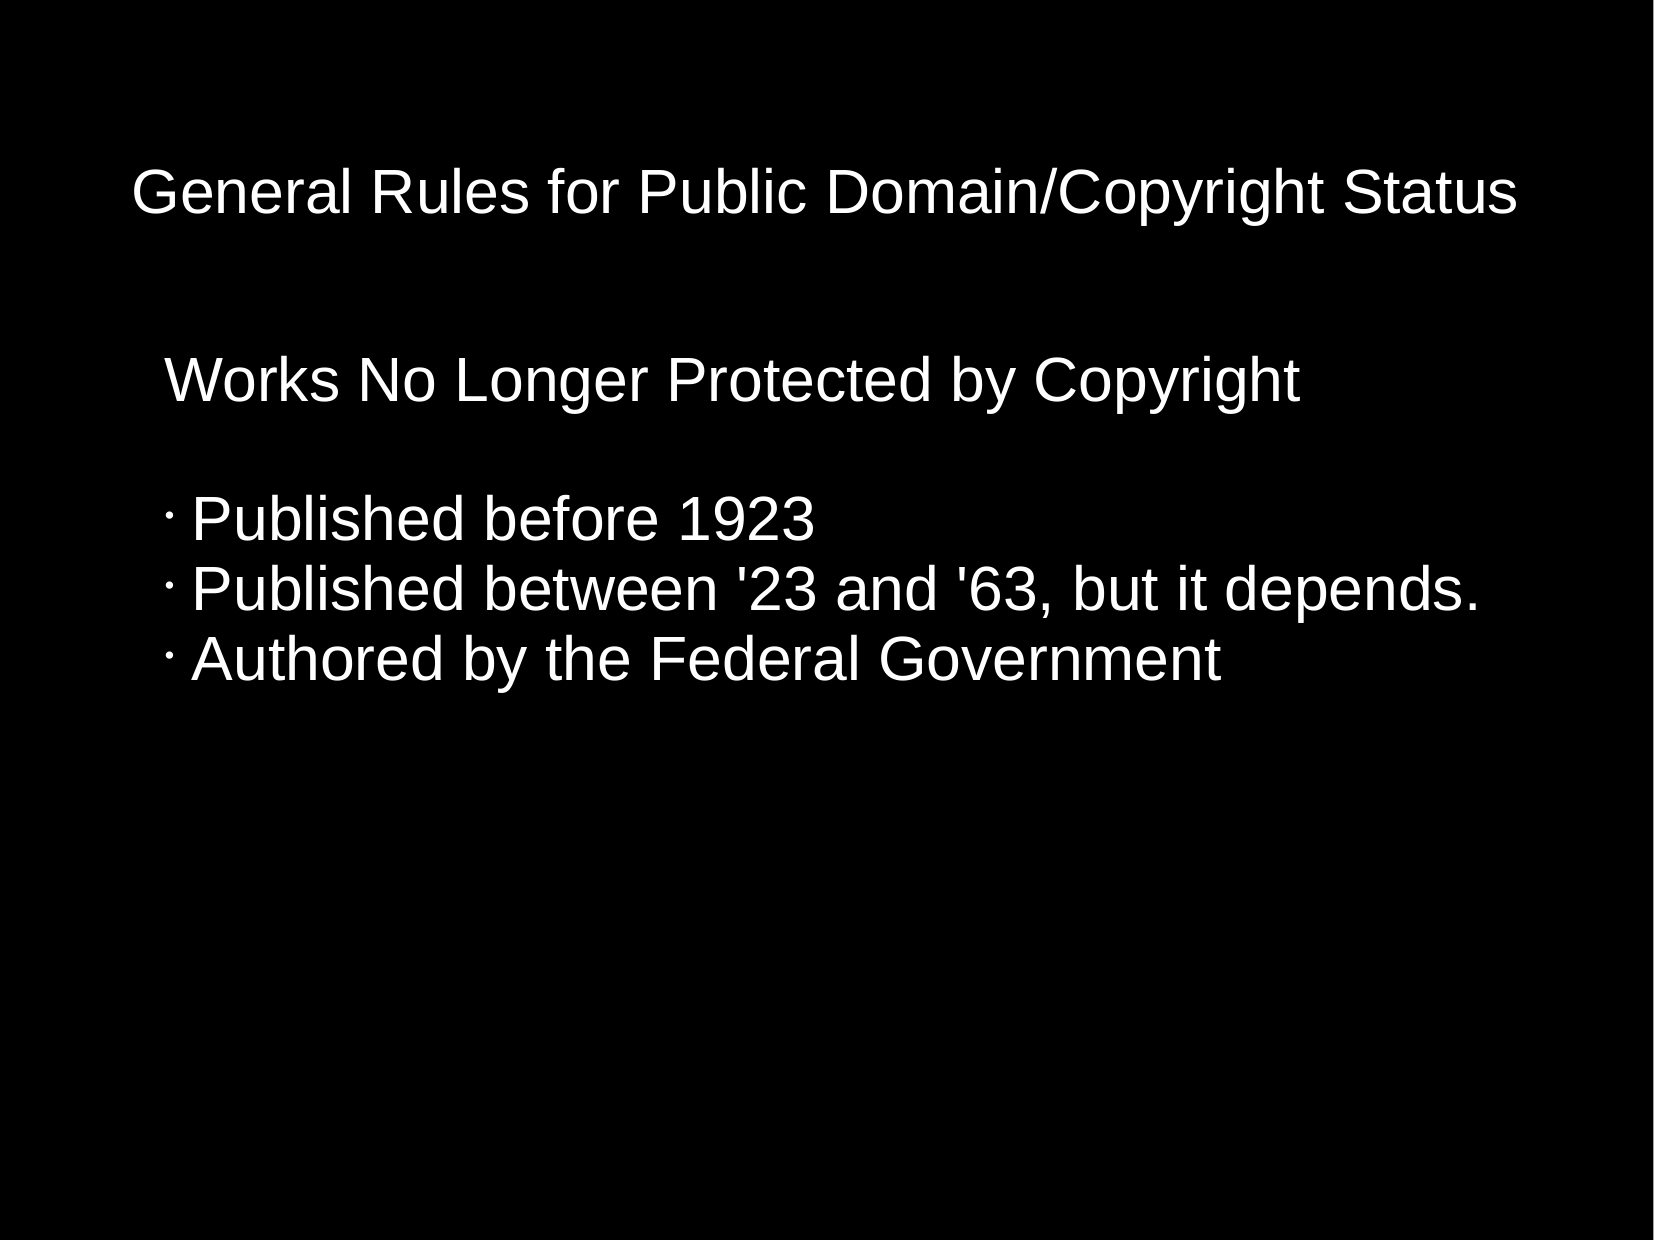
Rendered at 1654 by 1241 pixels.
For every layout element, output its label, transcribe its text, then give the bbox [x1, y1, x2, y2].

text_box Works No Longer Protected by Copyright Published before 1923 Published between '23 and '63, but it depends. Authored by the Federal Government [150, 337, 1501, 770]
text_box General Rules for Public Domain/Copyright Status [117, 149, 1537, 235]
